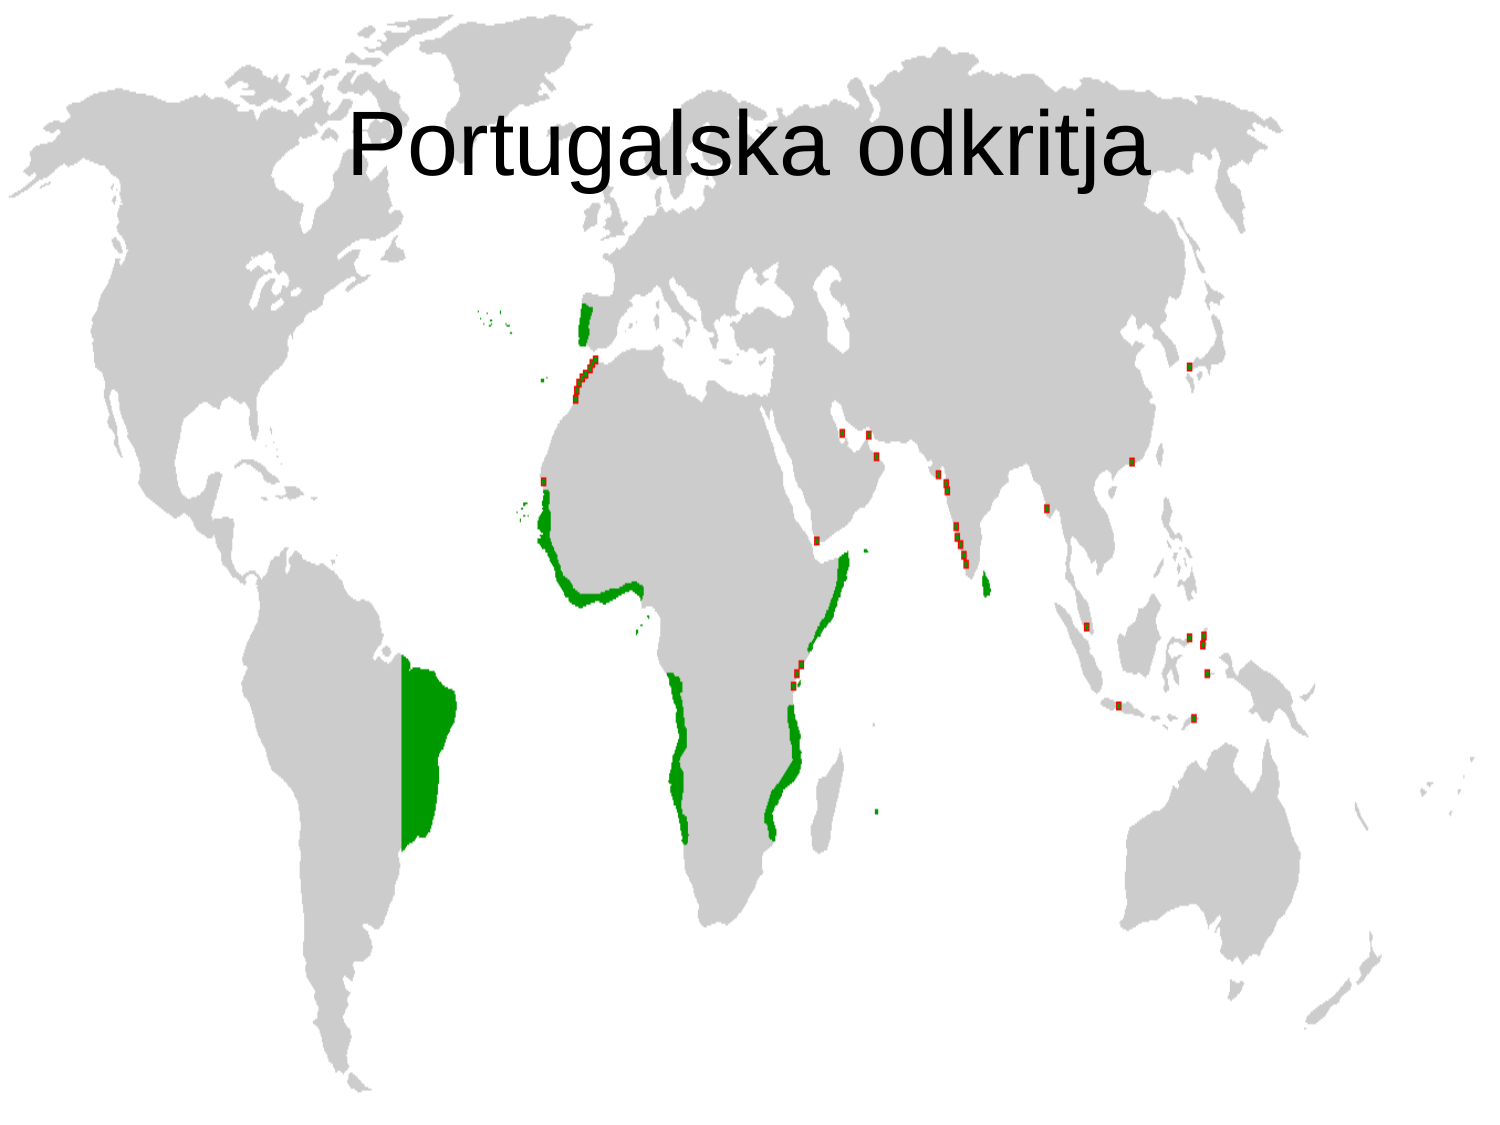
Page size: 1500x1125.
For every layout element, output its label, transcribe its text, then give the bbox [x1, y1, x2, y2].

title Portugalska odkritja [75, 45, 1425, 233]
picture [0, 0, 1500, 1125]
